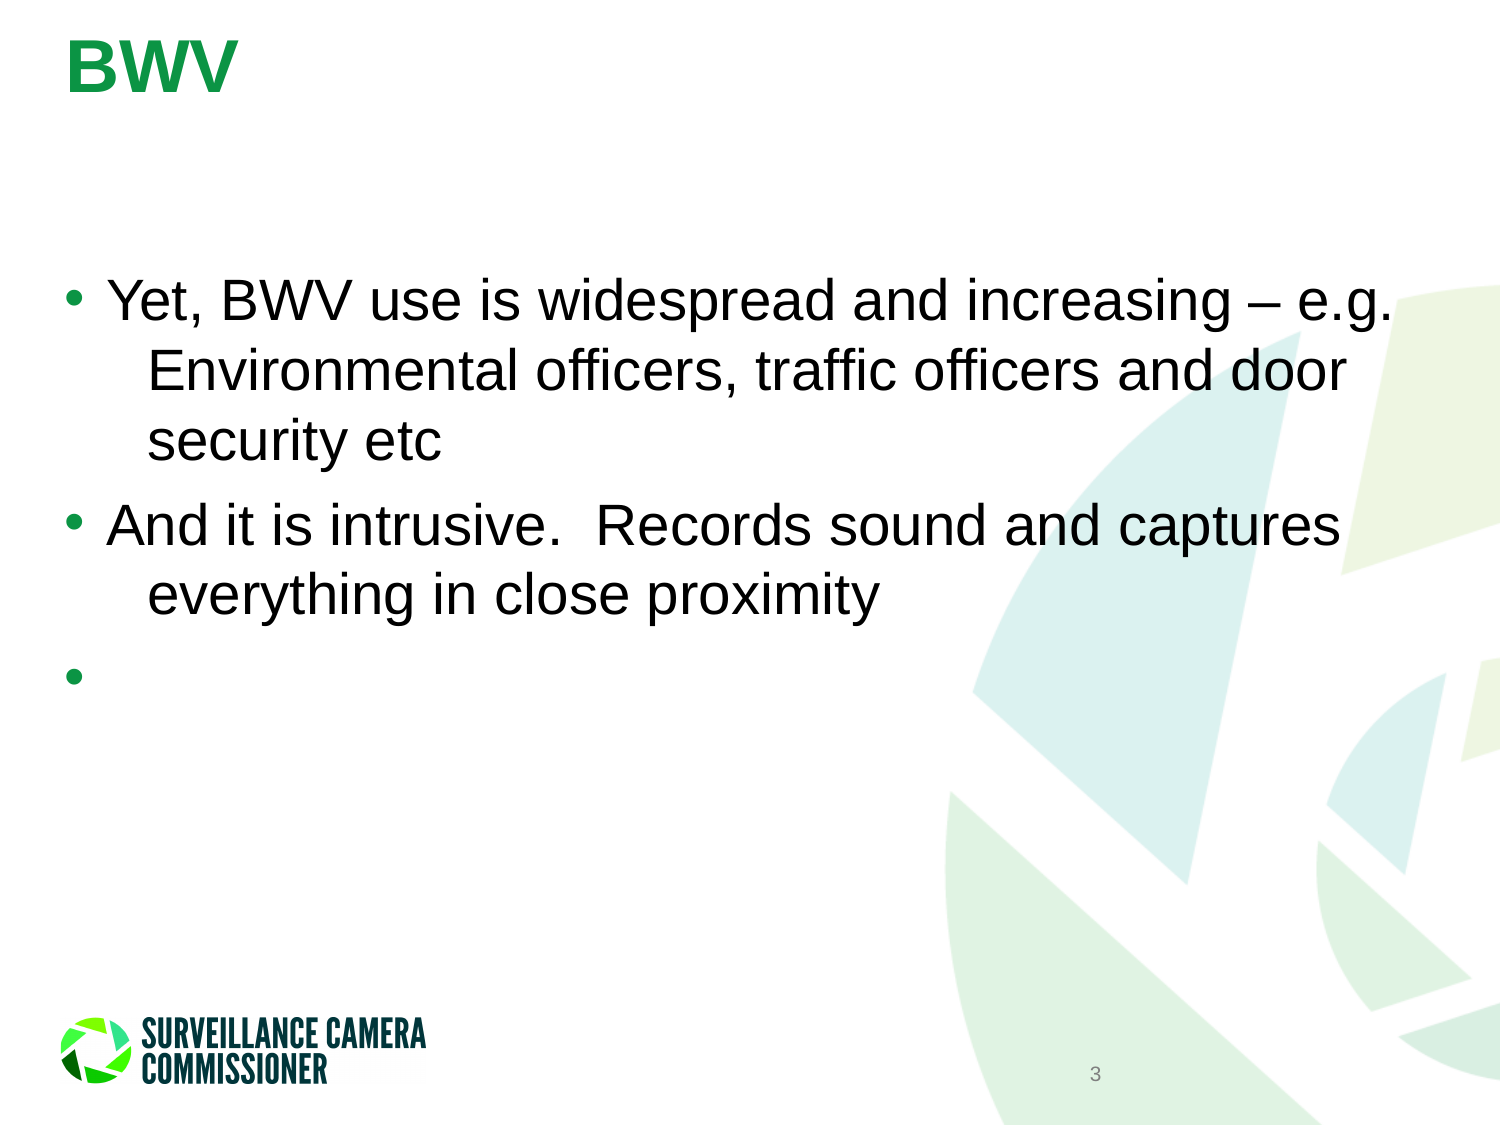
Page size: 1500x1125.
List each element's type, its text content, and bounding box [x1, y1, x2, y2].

list Yet, BWV use is widespread and increasing – e.g. Environmental officers, traffic officers and door security etc And it is intrusive. Records sound and captures everything in close proximity [64, 262, 1415, 988]
title BWV [0, 0, 1500, 221]
text_box 3 [1074, 1042, 1426, 1103]
